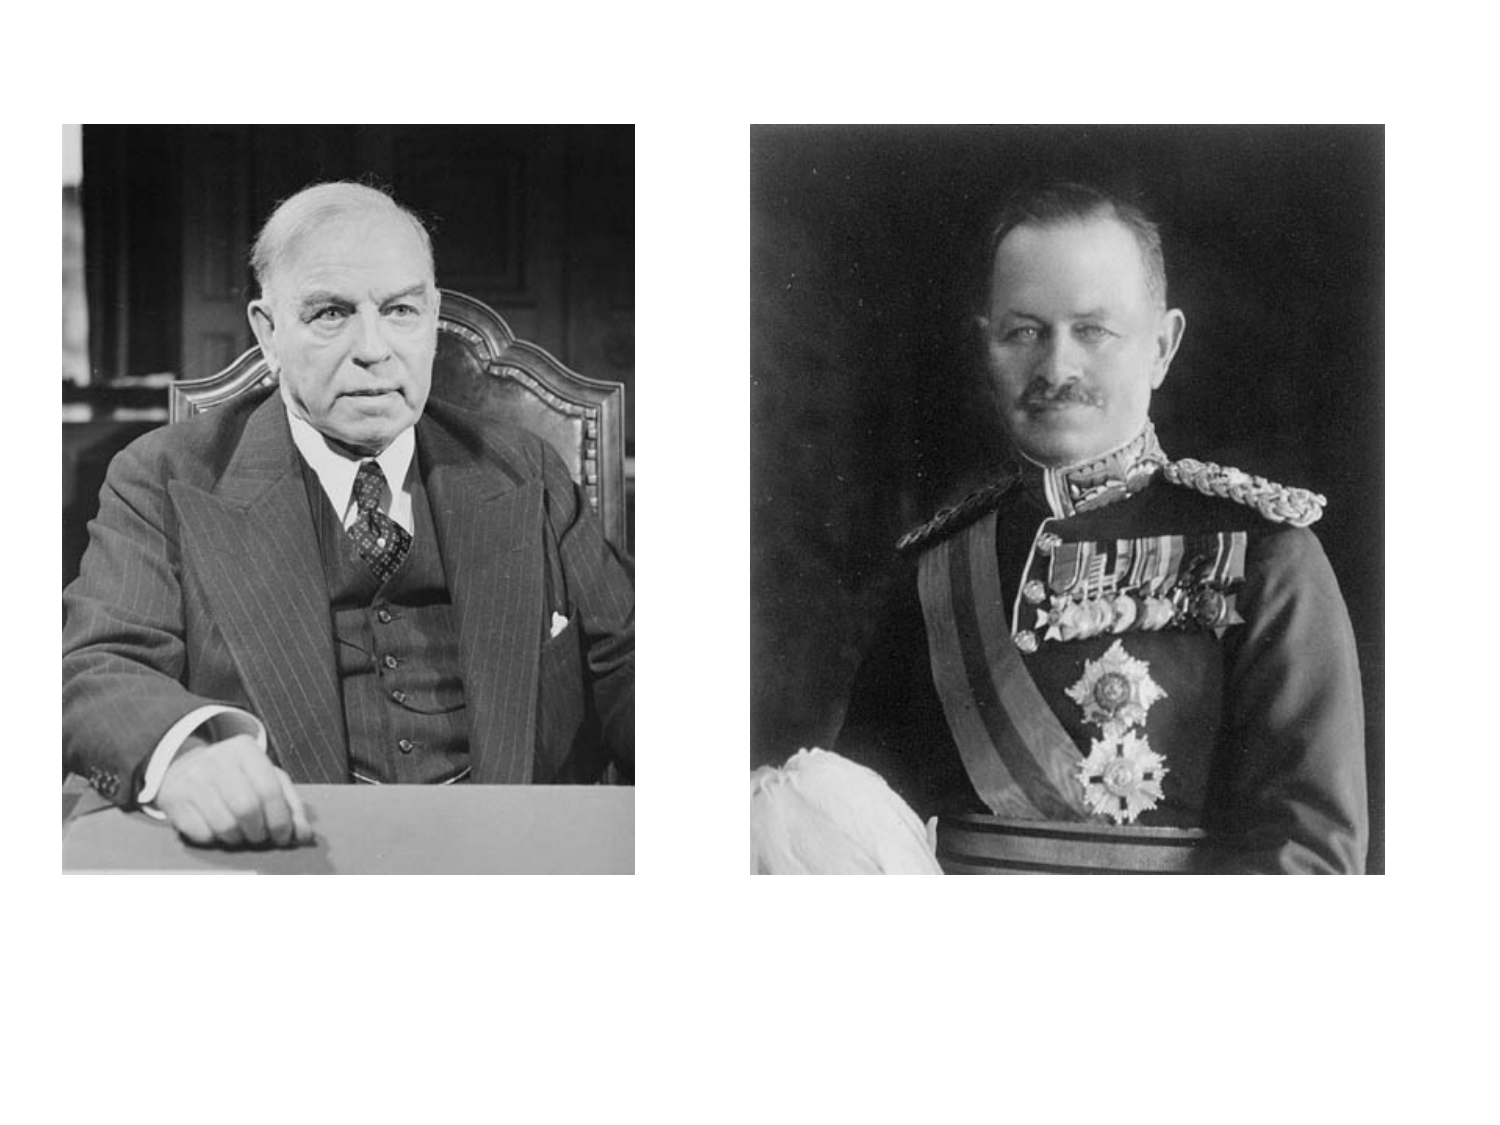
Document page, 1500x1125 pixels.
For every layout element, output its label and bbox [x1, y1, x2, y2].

picture [750, 124, 1385, 876]
picture [62, 124, 635, 876]
